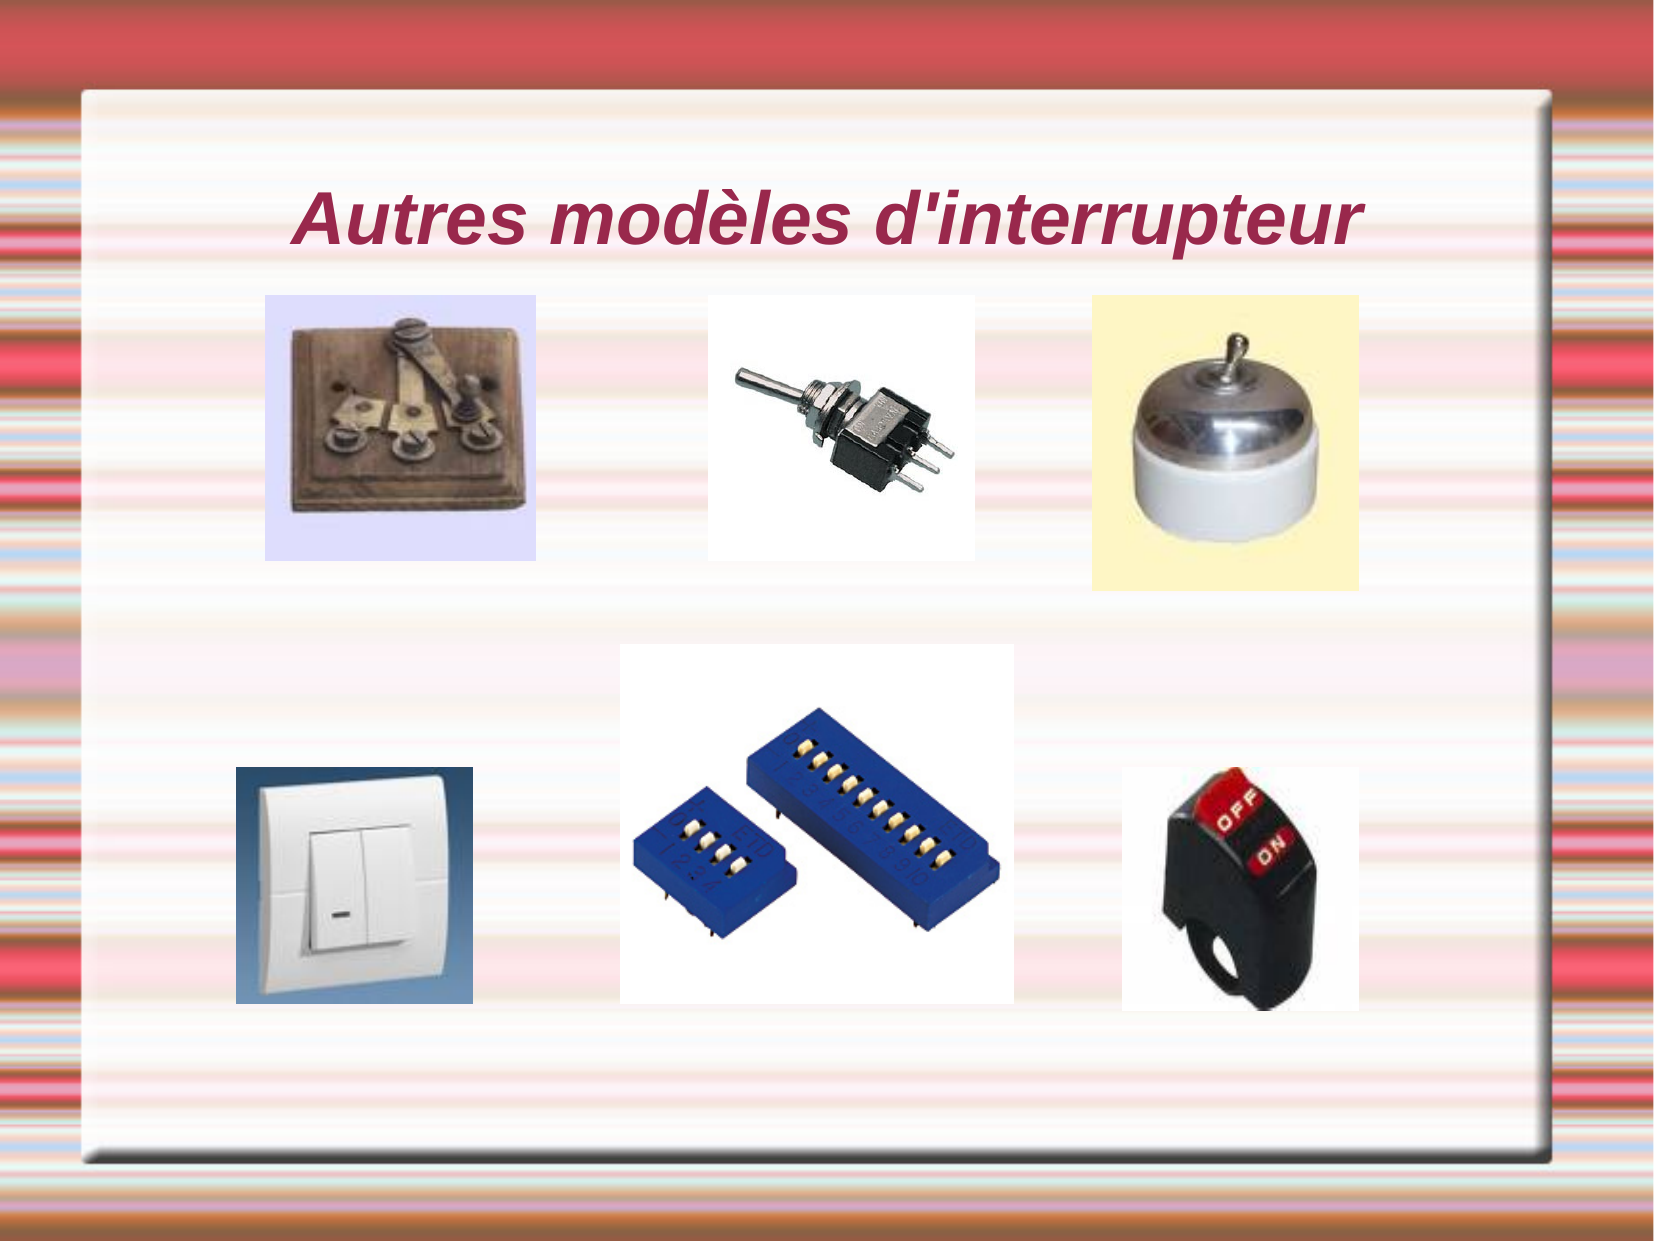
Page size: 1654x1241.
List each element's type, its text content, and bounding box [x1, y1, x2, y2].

text_box [1014, 738, 1506, 810]
picture [0, 0, 1654, 1241]
title Autres modèles d'interrupteur [121, 114, 1534, 322]
text_box [147, 738, 620, 810]
